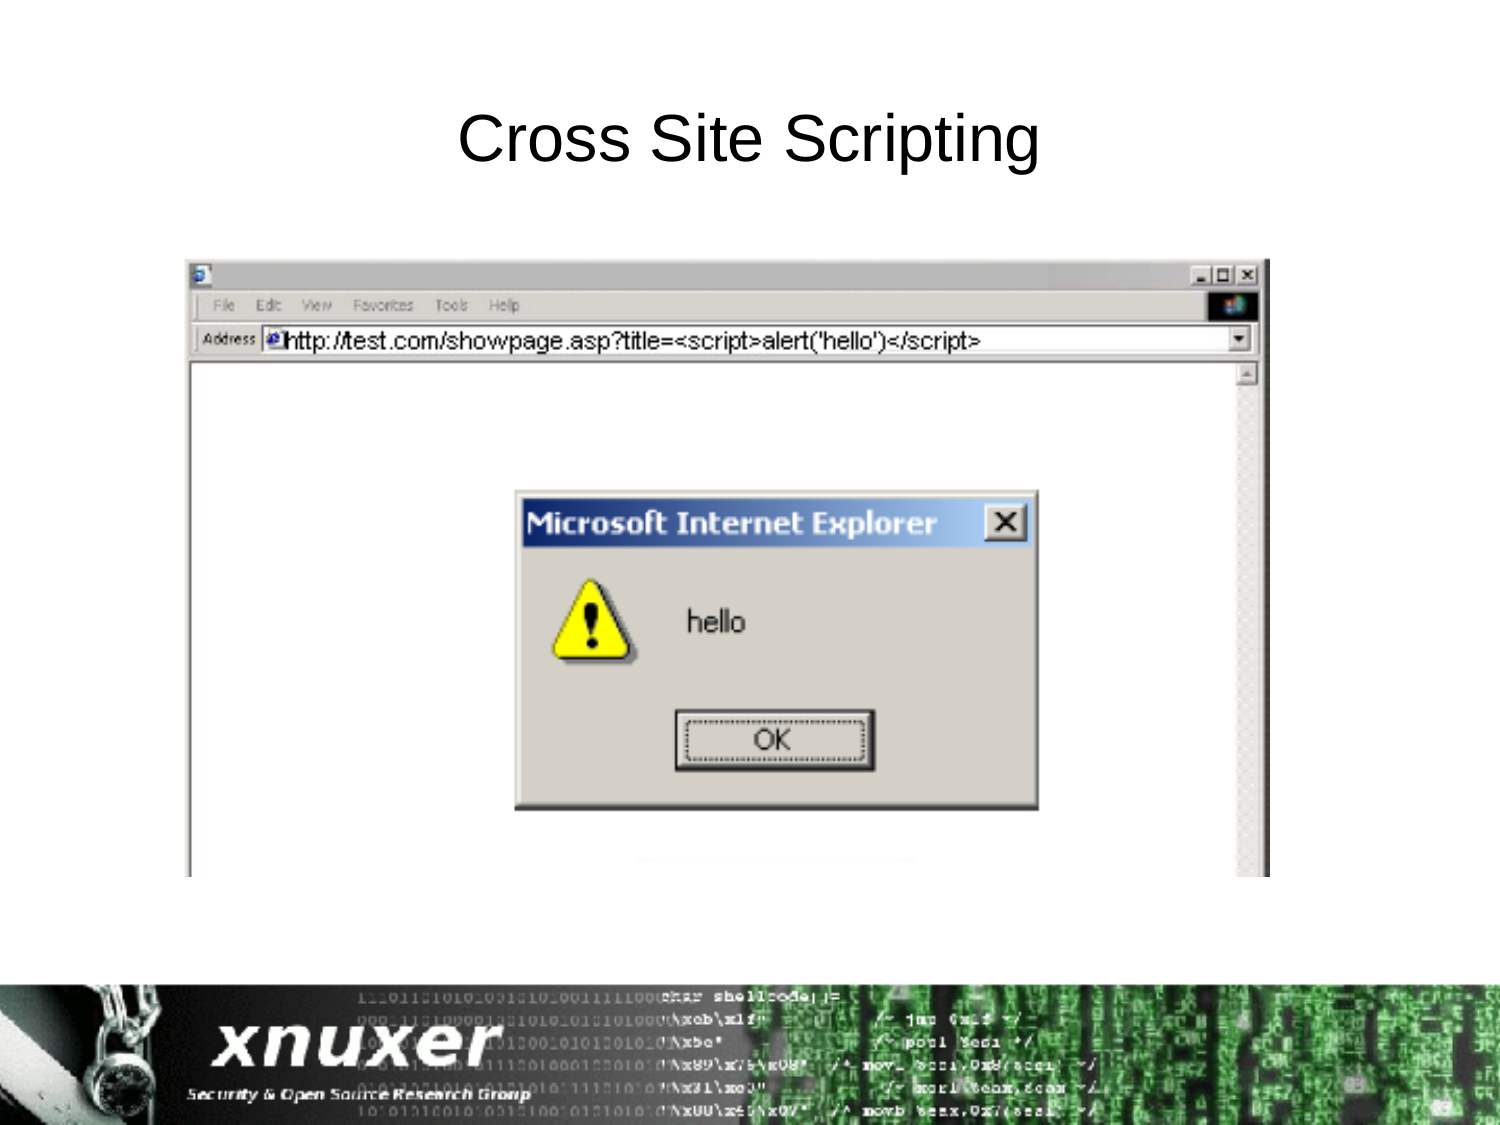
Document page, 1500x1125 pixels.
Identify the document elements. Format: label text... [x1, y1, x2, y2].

title Cross Site Scripting [75, 45, 1426, 233]
picture [0, 0, 1500, 1125]
